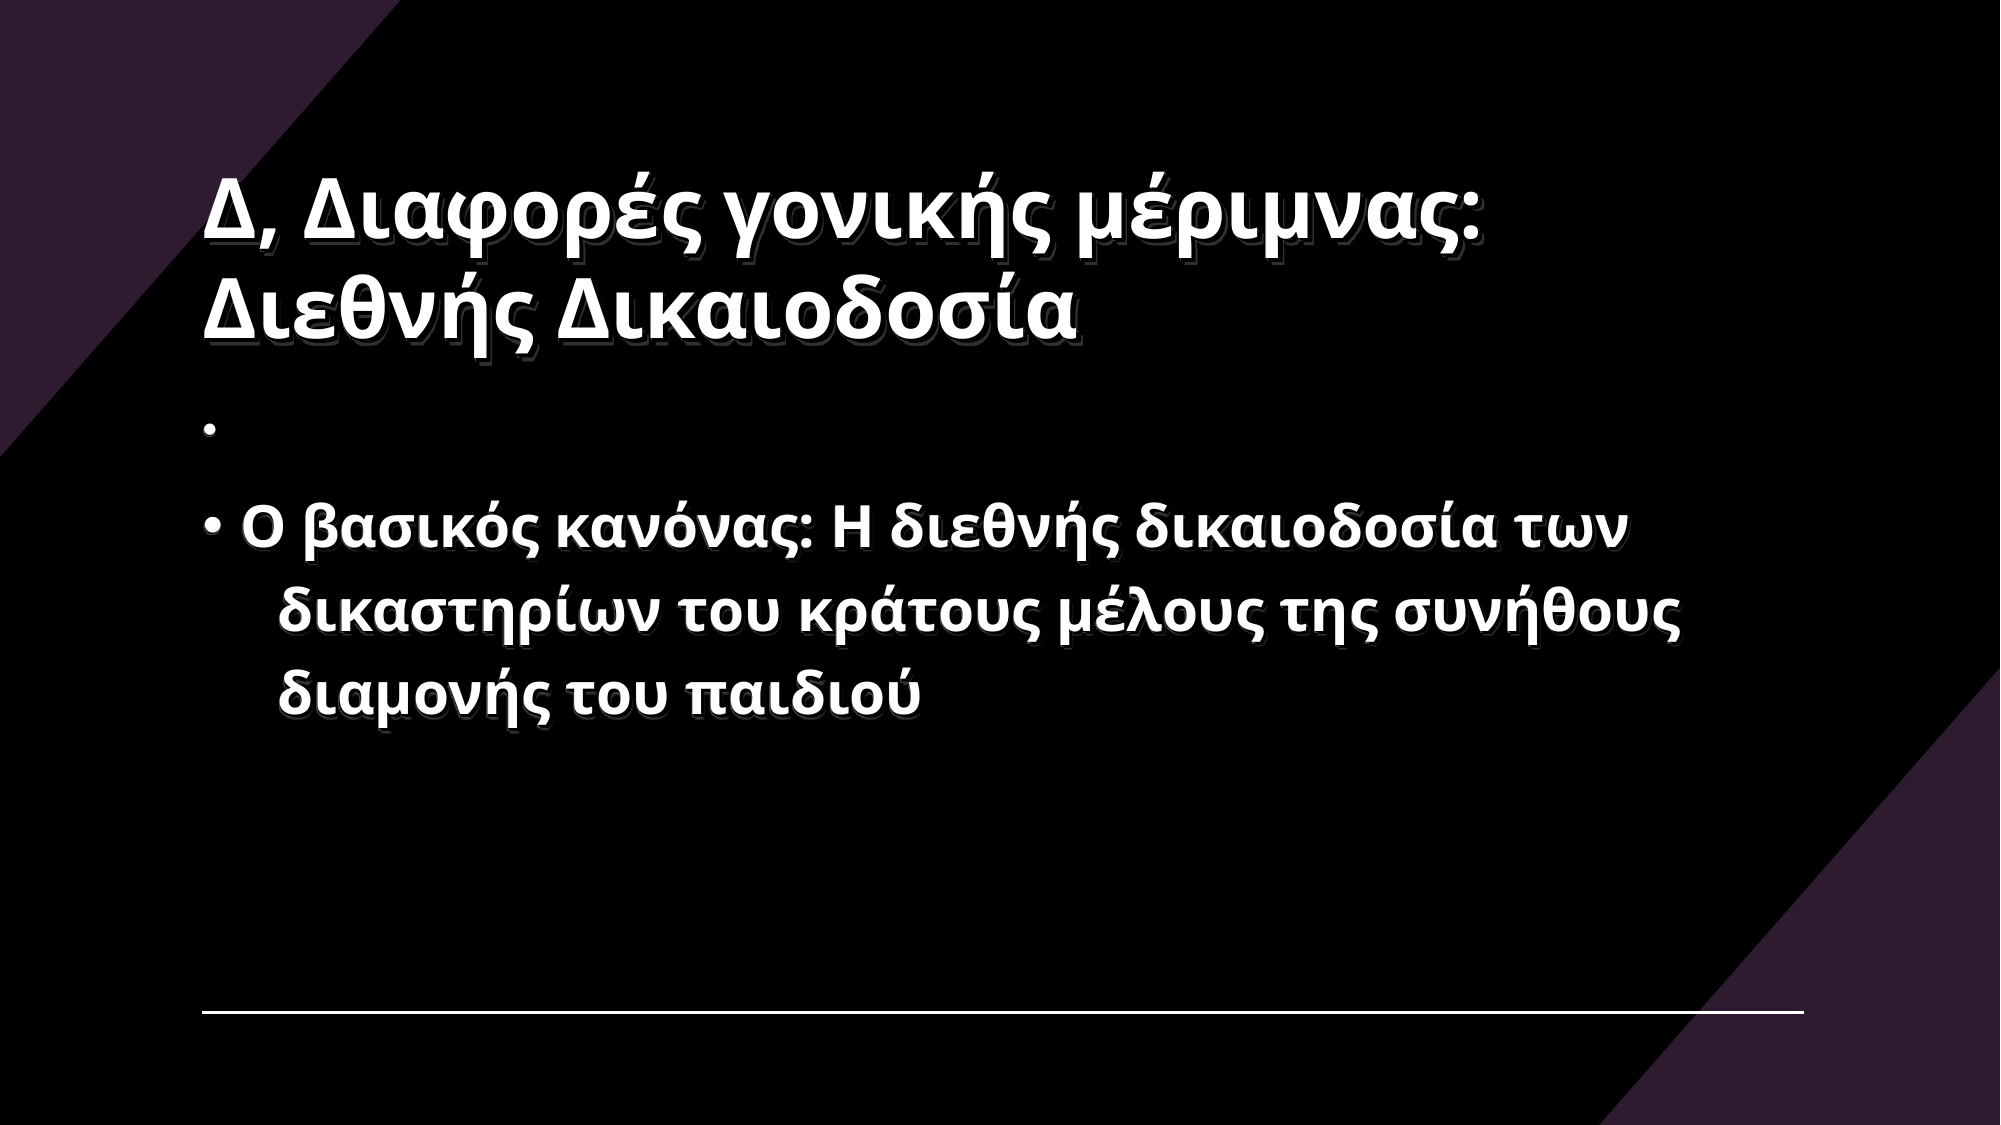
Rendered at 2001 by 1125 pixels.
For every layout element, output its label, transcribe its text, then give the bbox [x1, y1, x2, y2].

list Ο βασικός κανόνας: Η διεθνής δικαιοδοσία των δικαστηρίων του κράτους μέλους της συνήθους διαμονής του παιδιού [187, 396, 1813, 982]
title Δ, Διαφορές γονικής μέριμνας: Διεθνής Δικαιοδοσία [187, 143, 1813, 367]
